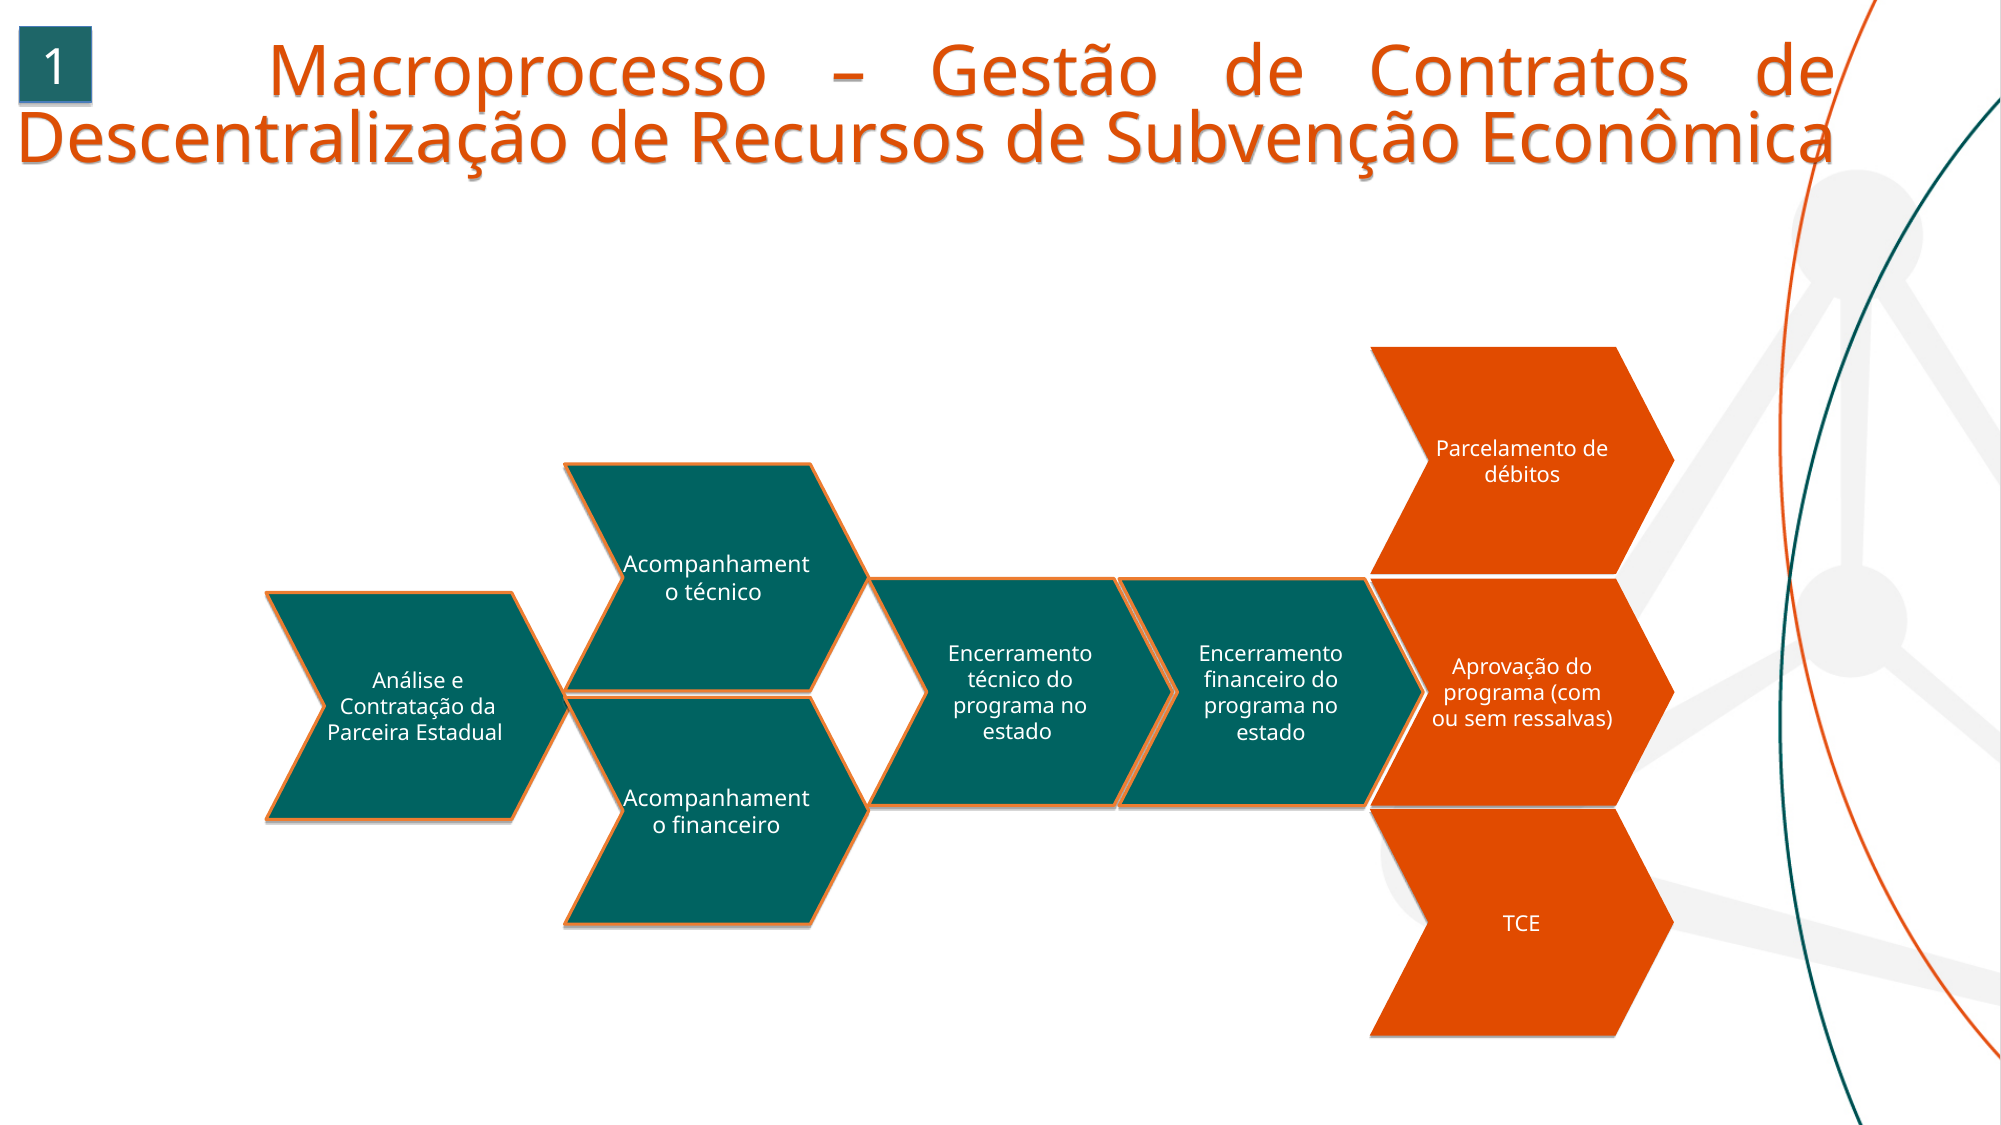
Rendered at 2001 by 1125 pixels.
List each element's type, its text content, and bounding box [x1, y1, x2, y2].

text_box Encerramento técnico do programa no estado [868, 578, 1173, 806]
text_box Aprovação do programa (com ou sem ressalvas) [1370, 578, 1675, 806]
text_box Encerramento financeiro do programa no estado [1119, 578, 1424, 806]
text_box Parcelamento de débitos [1370, 346, 1675, 574]
text_box Acompanhamento financeiro [564, 697, 869, 925]
text_box Análise e Contratação da Parceira Estadual [265, 592, 570, 820]
text_box Macroprocesso – Gestão de Contratos de Descentralização de Recursos de Subvenção Econômica [0, 33, 1942, 200]
text_box 1 [19, 27, 92, 102]
text_box Acompanhamento técnico [564, 463, 869, 691]
text_box TCE [1369, 808, 1674, 1036]
